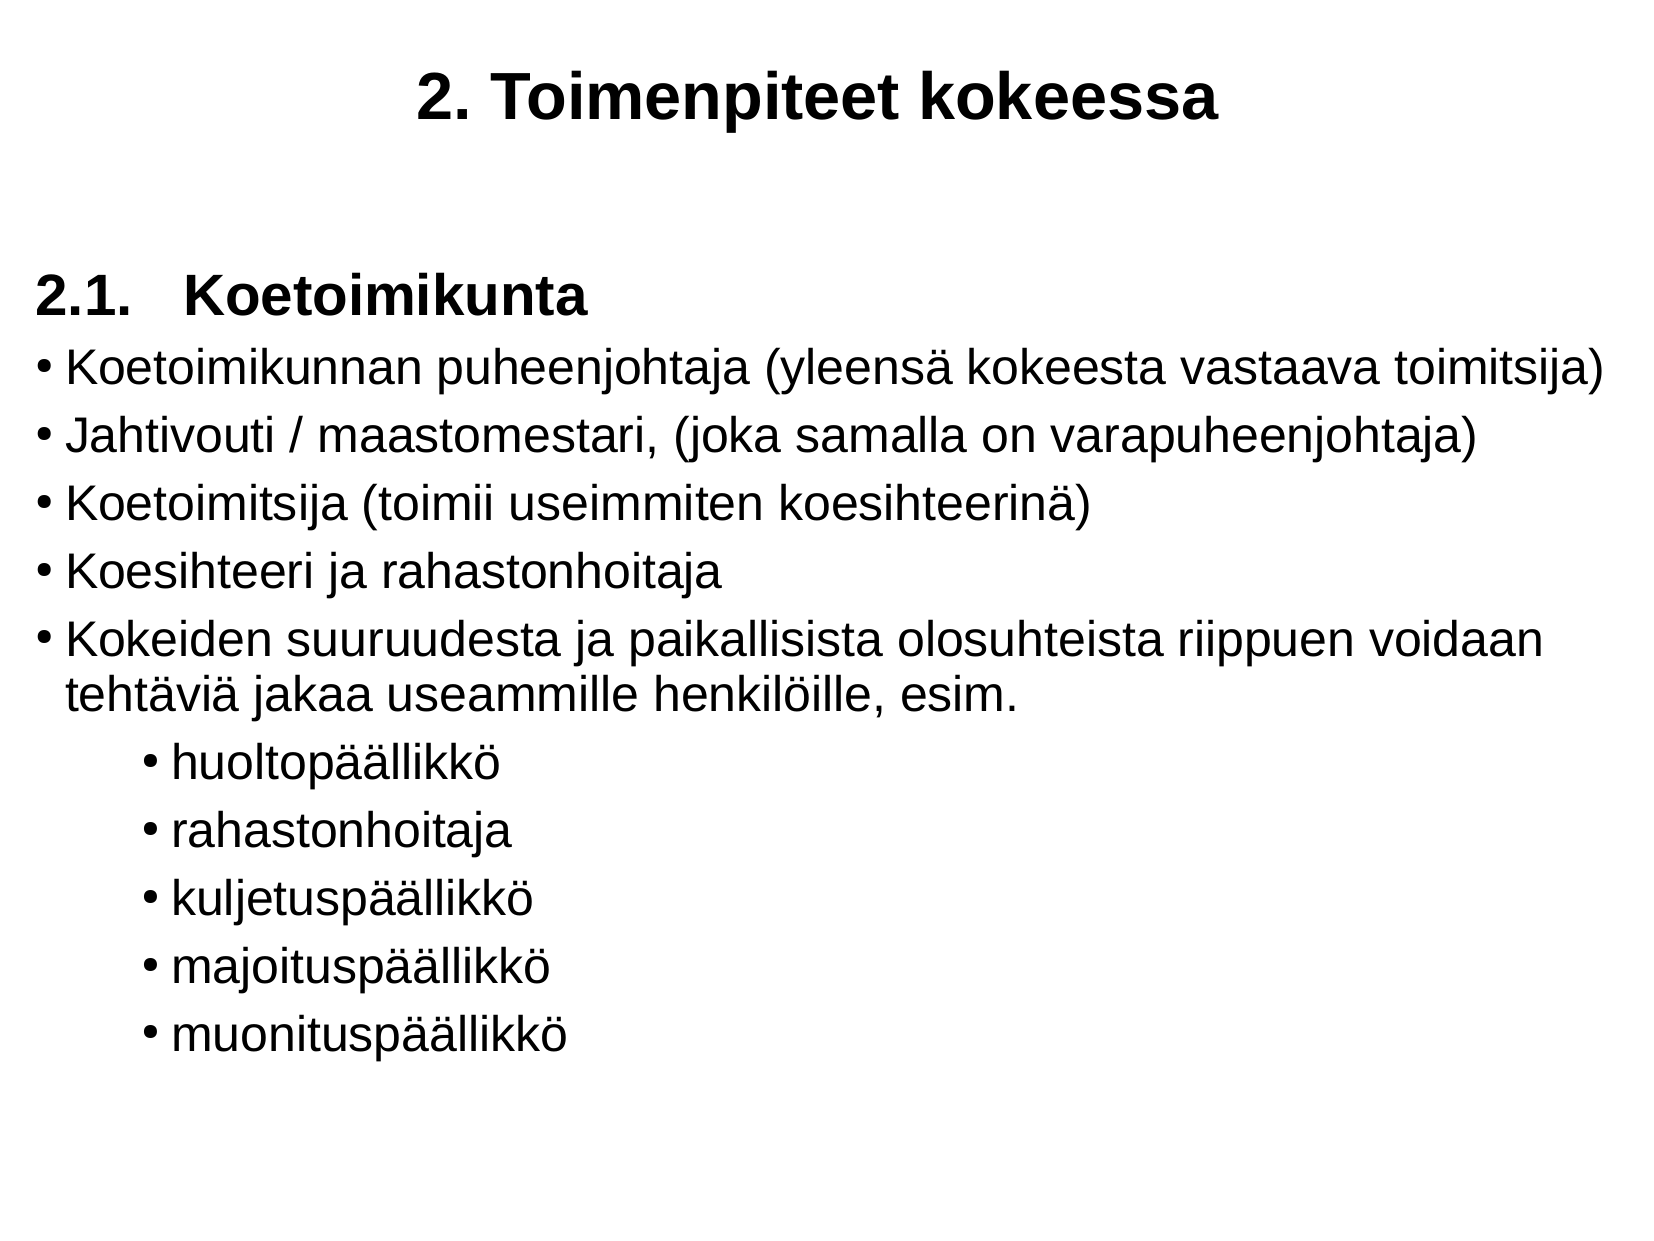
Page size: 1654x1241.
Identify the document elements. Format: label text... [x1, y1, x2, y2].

subtitle 2.1. Koetoimikunta Koetoimikunnan puheenjohtaja (yleensä kokeesta vastaava toimitsija) Jahtivouti / maastomestari, (joka samalla on varapuheenjohtaja) Koetoimitsija (toimii useimmiten koesihteerinä) Koesihteeri ja rahastonhoitaja Kokeiden suuruudesta ja paikallisista olosuhteista riippuen voidaan tehtäviä jakaa useammille henkilöille, esim. huoltopäällikkö rahastonhoitaja kuljetuspäällikkö majoituspäällikkö muonituspäällikkö [35, 233, 1630, 1091]
title 2. Toimenpiteet kokeessa [124, 59, 1512, 134]
